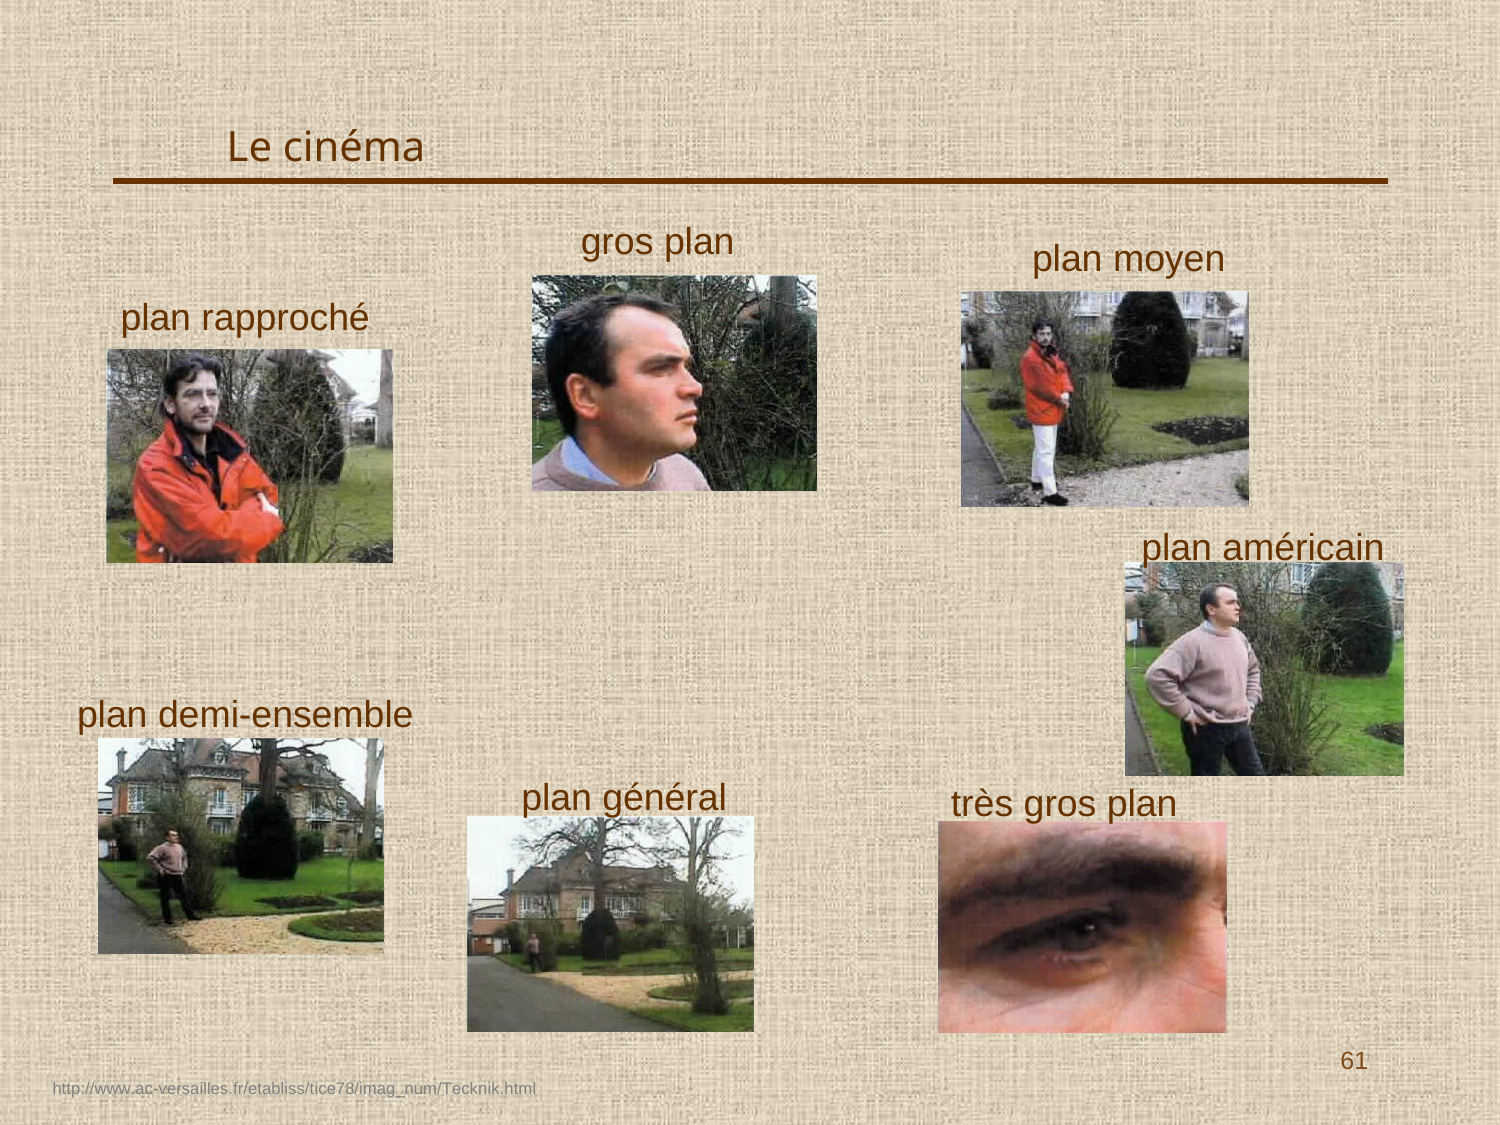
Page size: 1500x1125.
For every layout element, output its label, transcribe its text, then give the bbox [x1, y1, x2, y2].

text_box http://www.ac-versailles.fr/etabliss/tice78/imag_num/Tecknik.html [16, 1070, 573, 1106]
text_box plan rapproché [57, 285, 434, 346]
text_box plan général [467, 765, 781, 826]
picture [0, 0, 1500, 1125]
text_box plan américain [1115, 515, 1412, 576]
text_box Le cinéma [211, 112, 441, 178]
text_box très gros plan [899, 770, 1229, 832]
text_box gros plan [556, 209, 759, 271]
text_box plan moyen [1012, 226, 1245, 287]
text_box plan demi-ensemble [37, 681, 453, 743]
